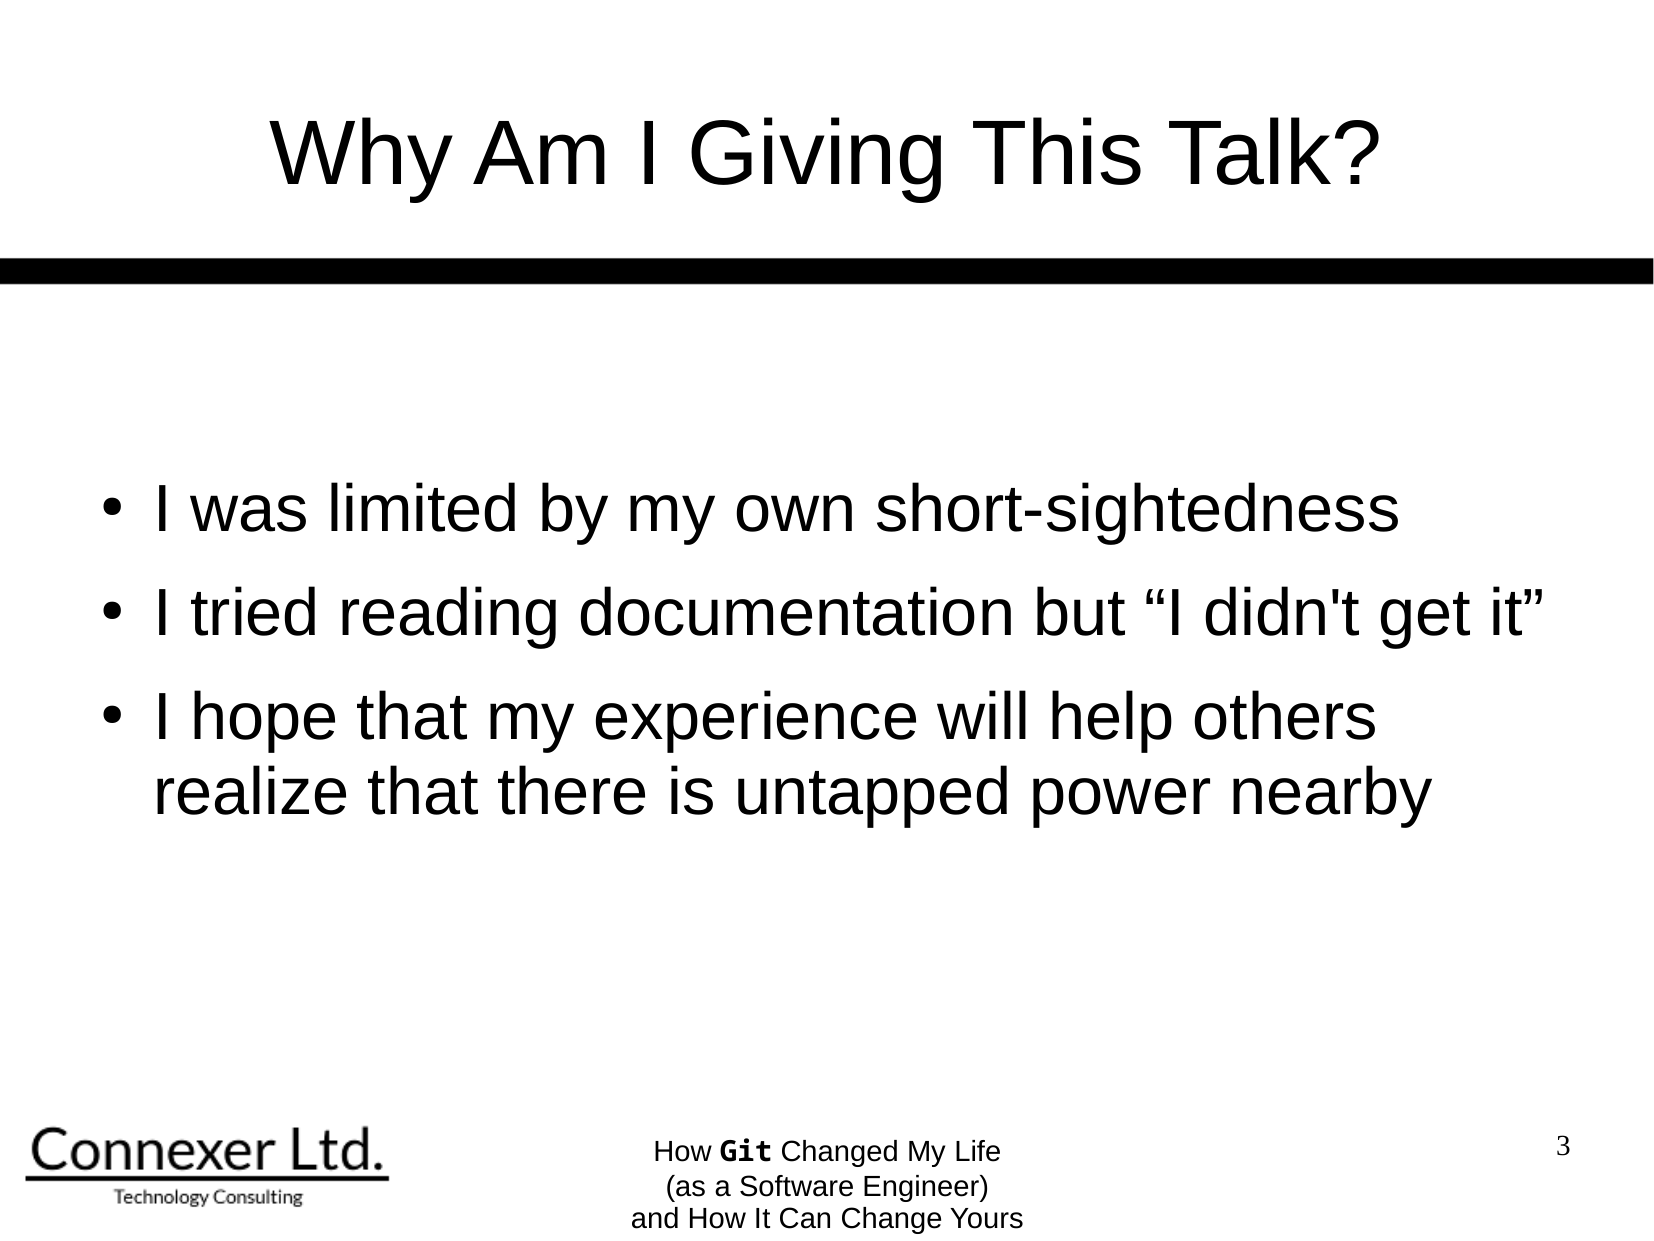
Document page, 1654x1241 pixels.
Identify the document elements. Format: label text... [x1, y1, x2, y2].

title Why Am I Giving This Talk? [82, 49, 1571, 257]
list I was limited by my own short-sightedness I tried reading documentation but “I didn't get it” I hope that my experience will help others realize that there is untapped power nearby [82, 290, 1576, 1010]
picture [0, 0, 1654, 1241]
